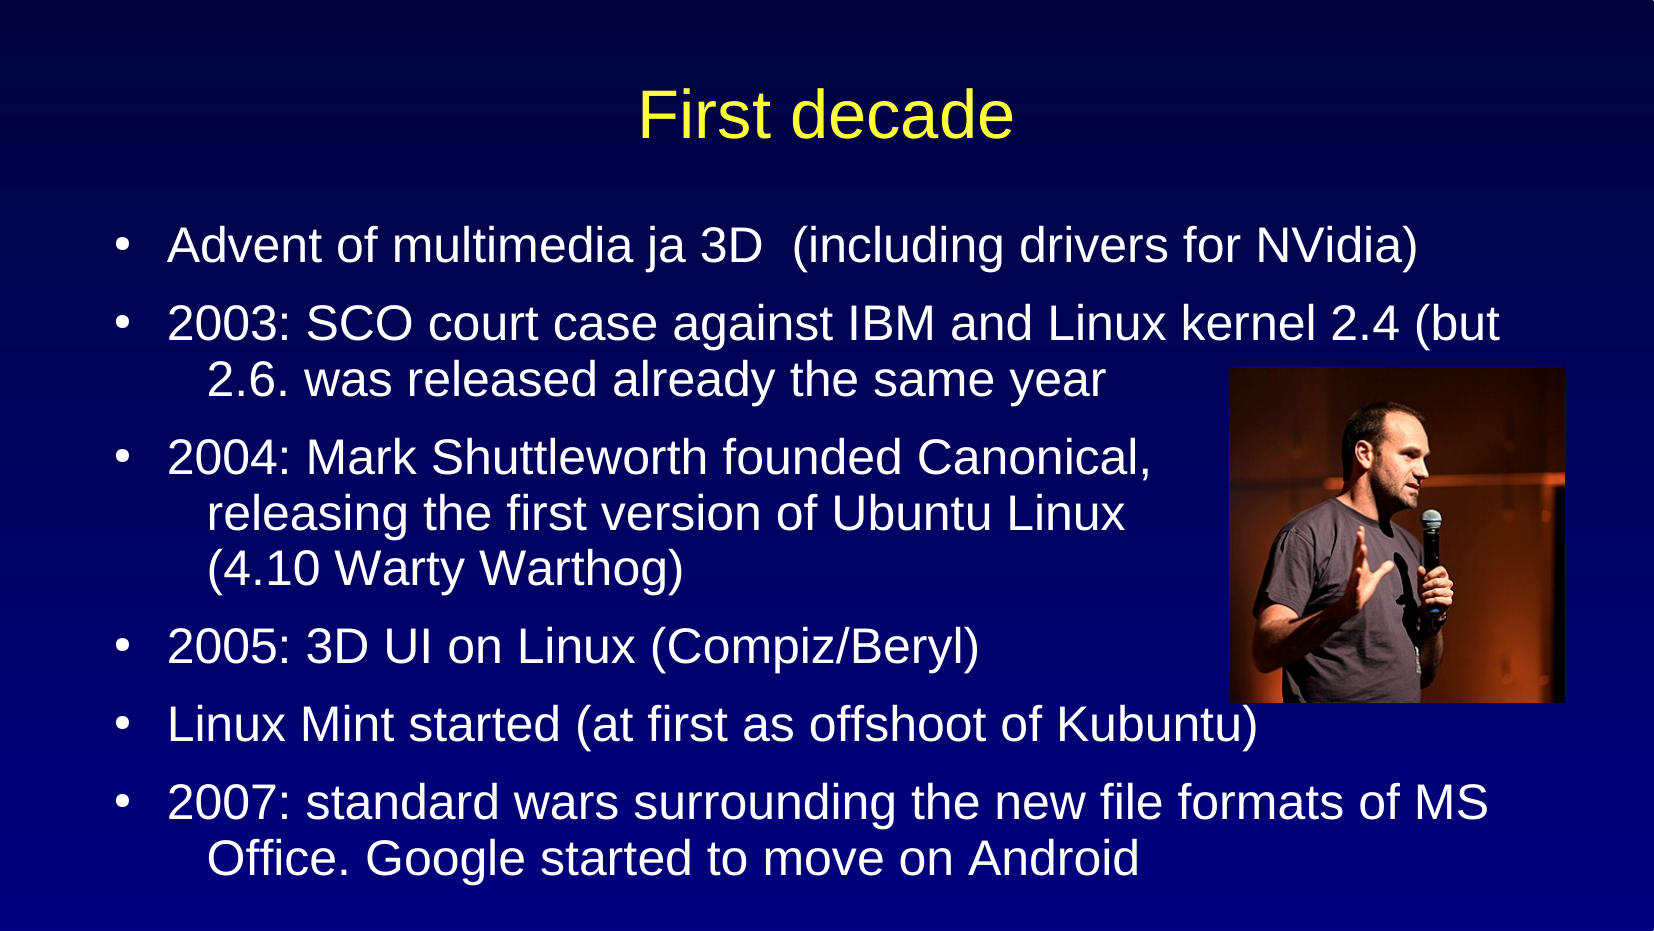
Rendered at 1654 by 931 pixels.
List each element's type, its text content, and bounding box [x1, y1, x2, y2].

title First decade [82, 37, 1571, 193]
picture [1229, 367, 1565, 703]
list Advent of multimedia ja 3D (including drivers for NVidia) 2003: SCO court case against IBM and Linux kernel 2.4 (but 2.6. was released already the same year 2004: Mark Shuttleworth founded Canonical, releasing the first version of Ubuntu Linux (4.10 Warty Warthog) 2005: 3D UI on Linux (Compiz/Beryl) Linux Mint started (at first as offshoot of Kubuntu) 2007: standard wars surrounding the new file formats of MS Office. Google started to move on Android [82, 217, 1571, 886]
